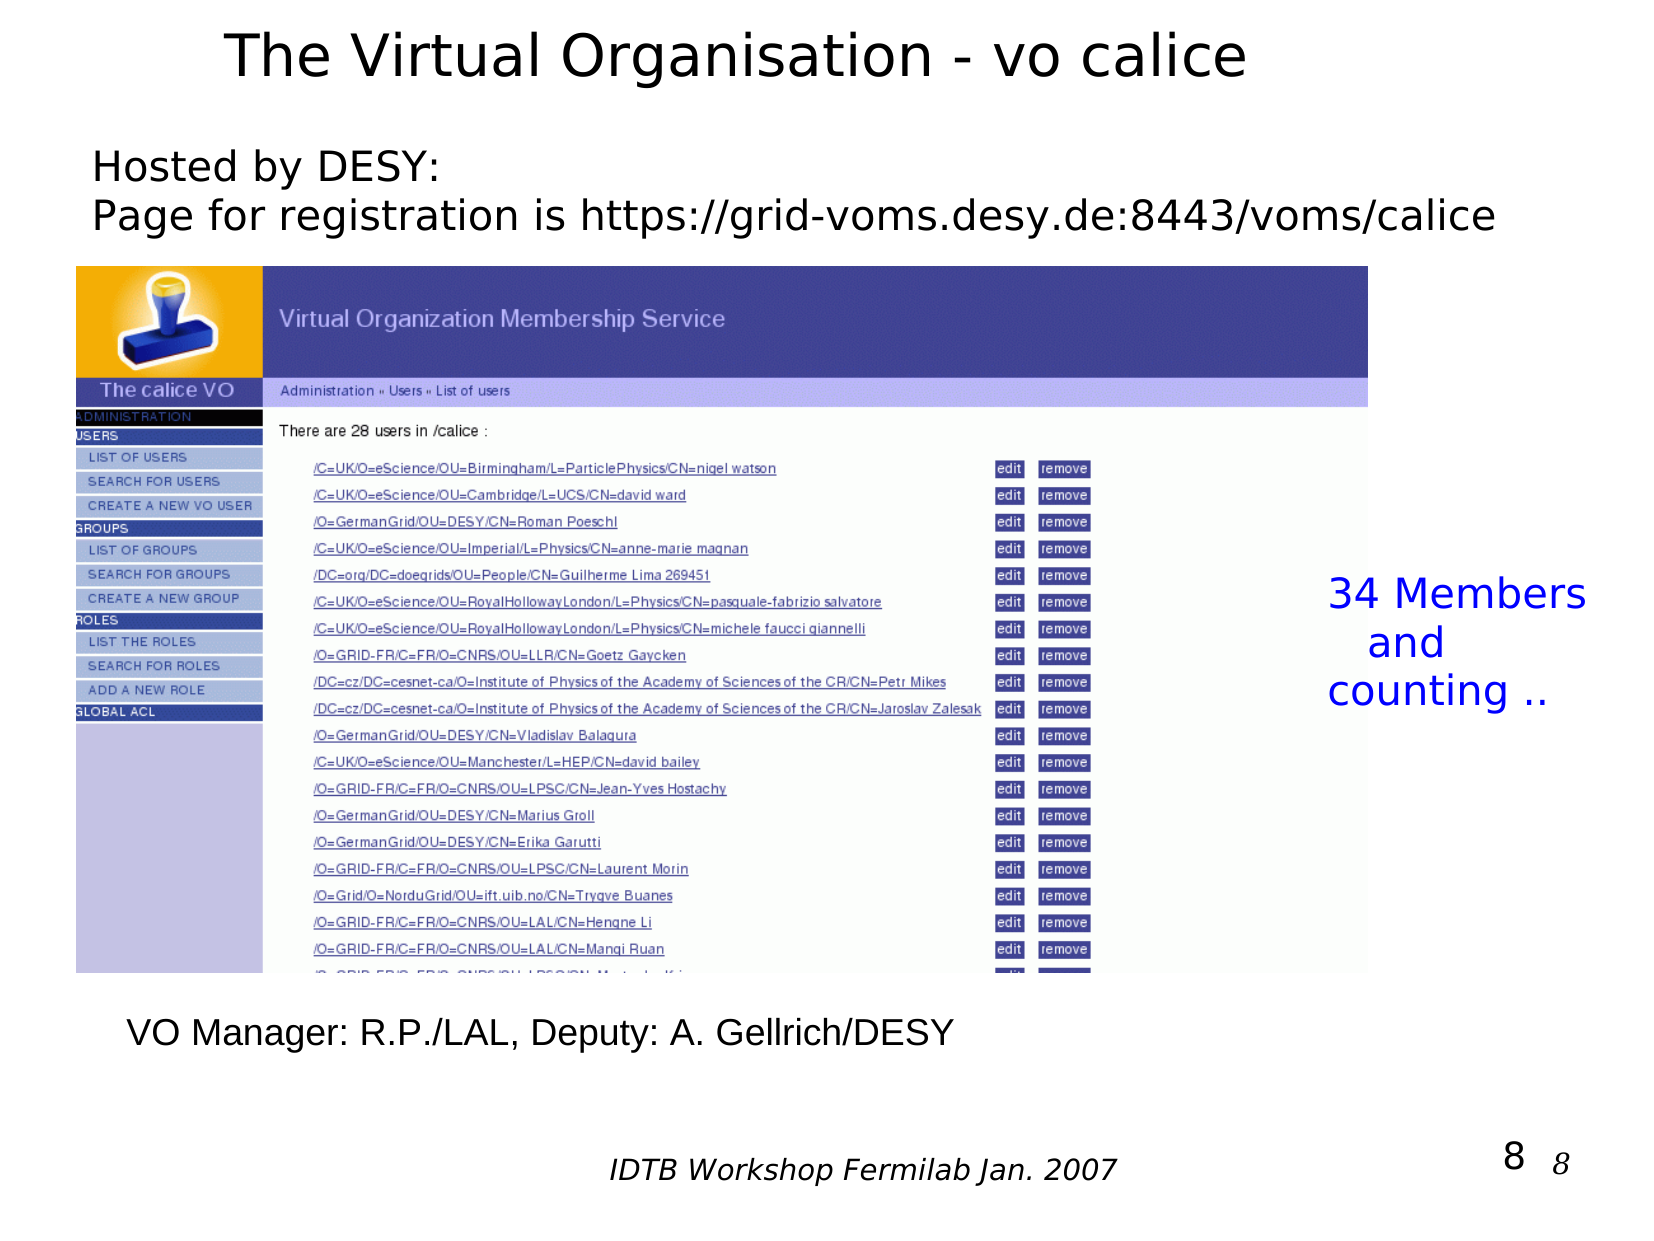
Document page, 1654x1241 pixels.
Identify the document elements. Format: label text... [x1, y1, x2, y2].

text_box 8 [1487, 1127, 1613, 1201]
text_box Hosted by DESY: Page for registration is https://grid-voms.desy.de:8443/voms/calice [76, 135, 1335, 251]
title The Virtual Organisation - vo calice [99, 0, 1375, 151]
text_box VO Manager: R.P./LAL, Deputy: A. Gellrich/DESY [111, 1003, 972, 1065]
picture [76, 266, 1368, 974]
text_box 34 Members and counting .. [1312, 562, 1602, 723]
